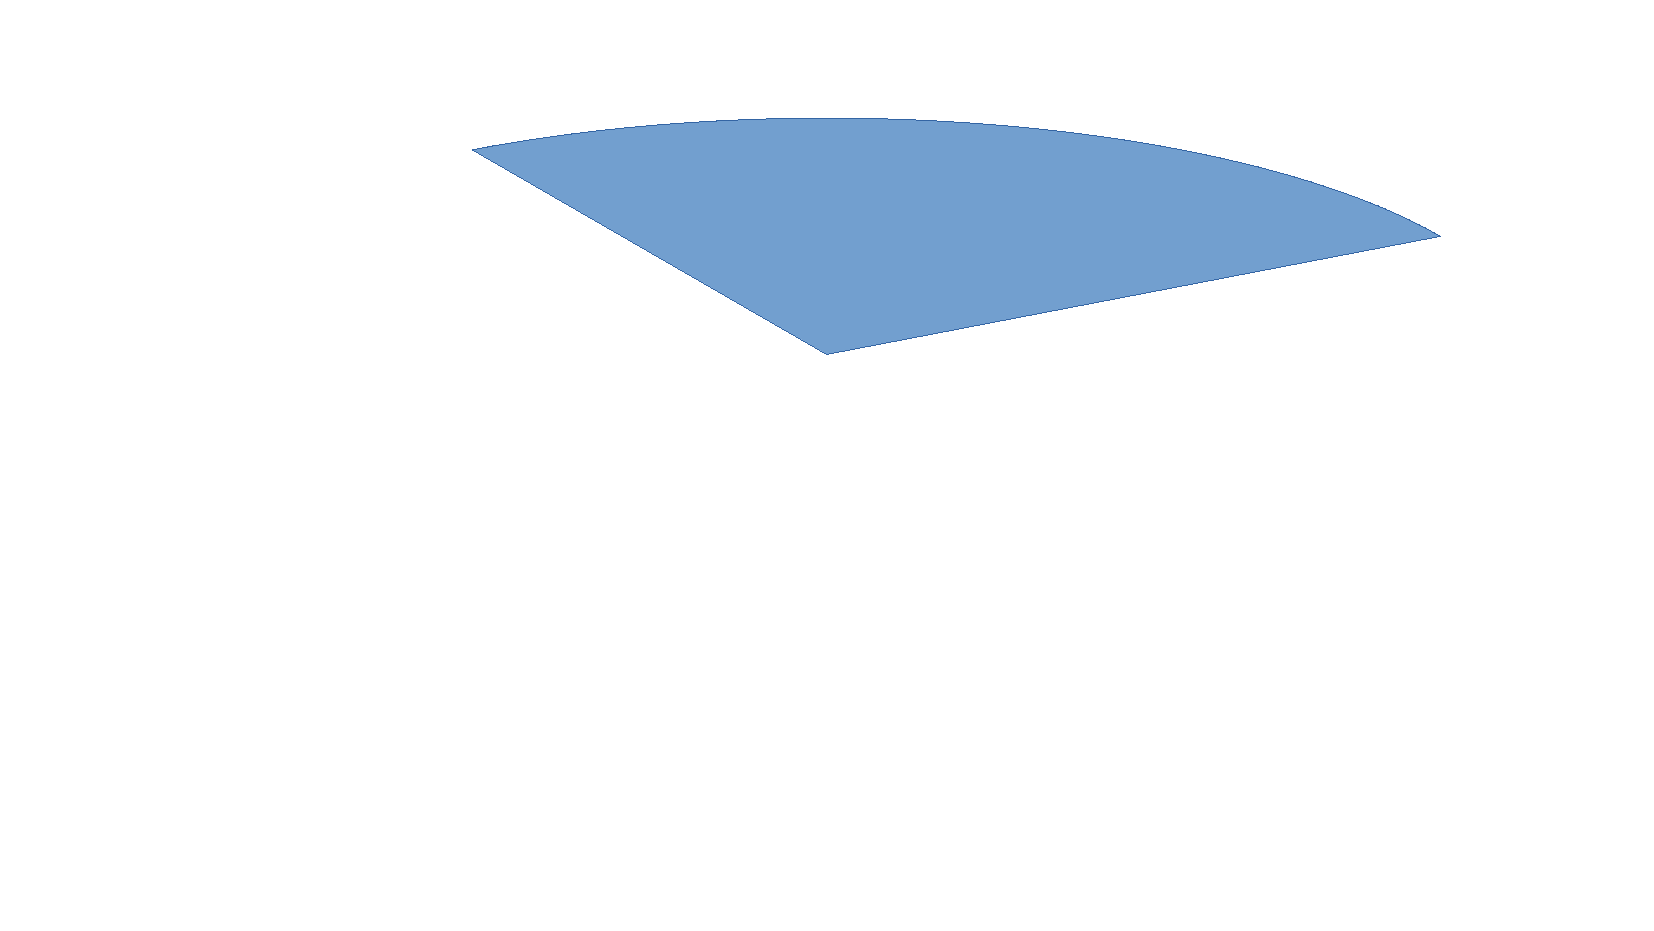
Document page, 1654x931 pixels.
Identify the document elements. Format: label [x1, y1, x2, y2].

text_box [472, 118, 1441, 355]
